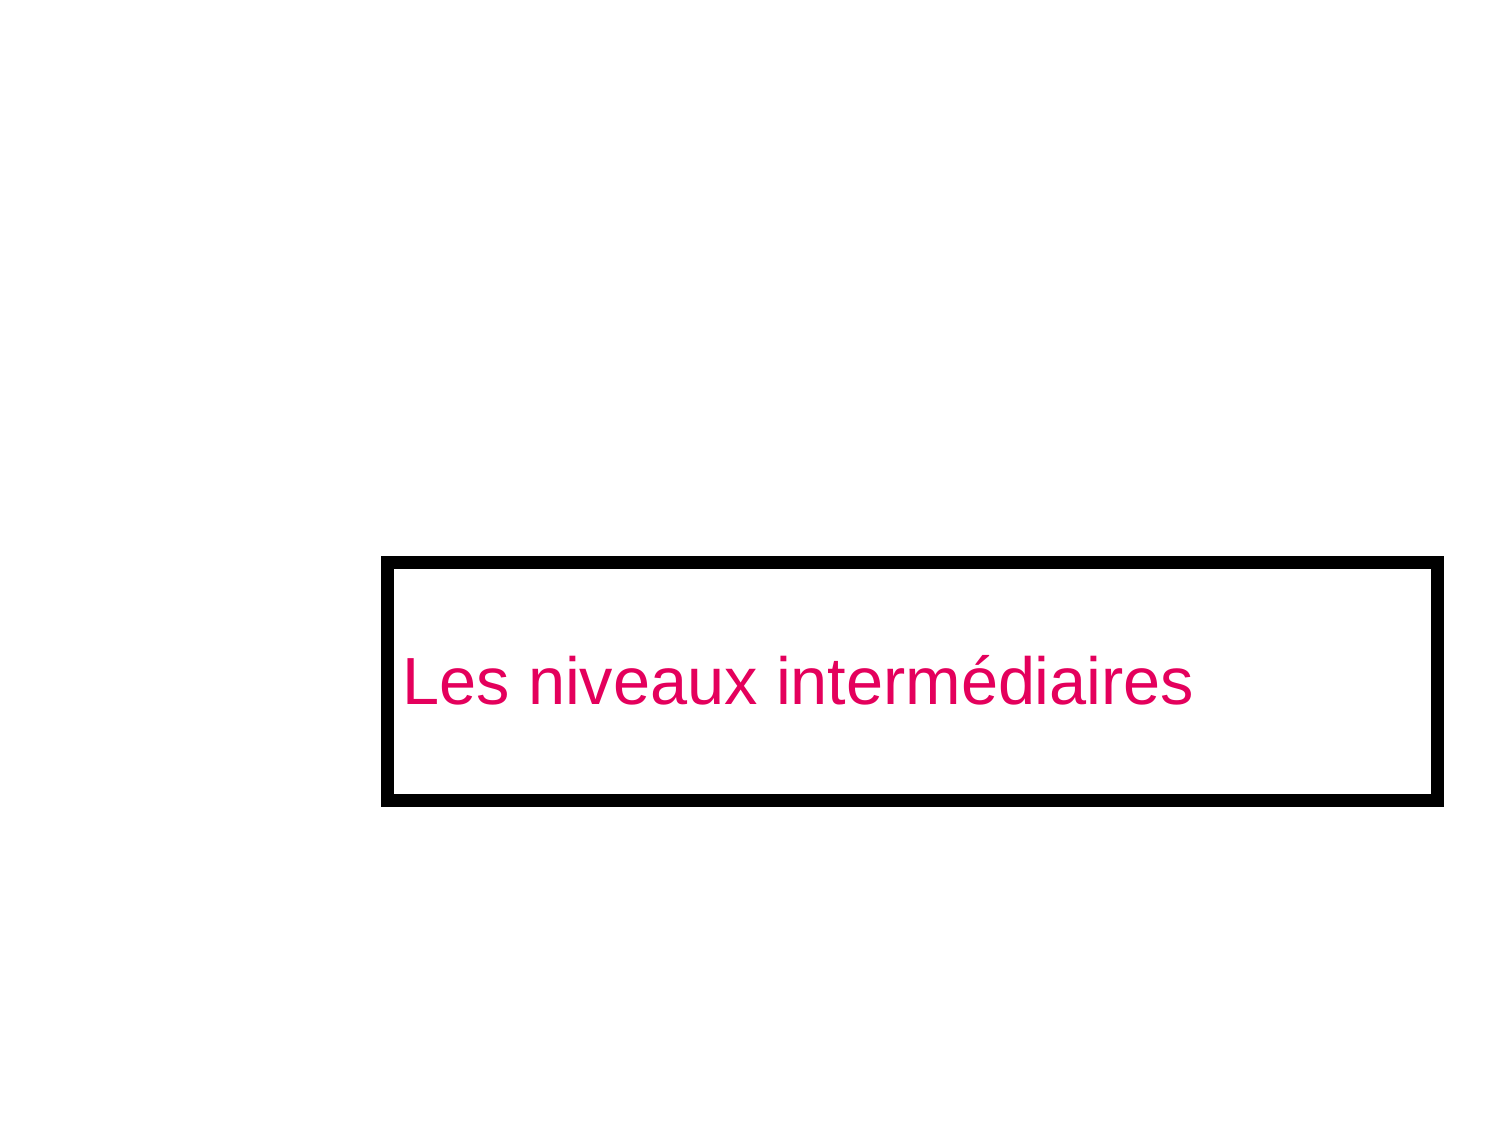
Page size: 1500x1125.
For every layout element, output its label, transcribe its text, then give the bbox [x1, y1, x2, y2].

subtitle Les niveaux intermédiaires [387, 562, 1438, 801]
